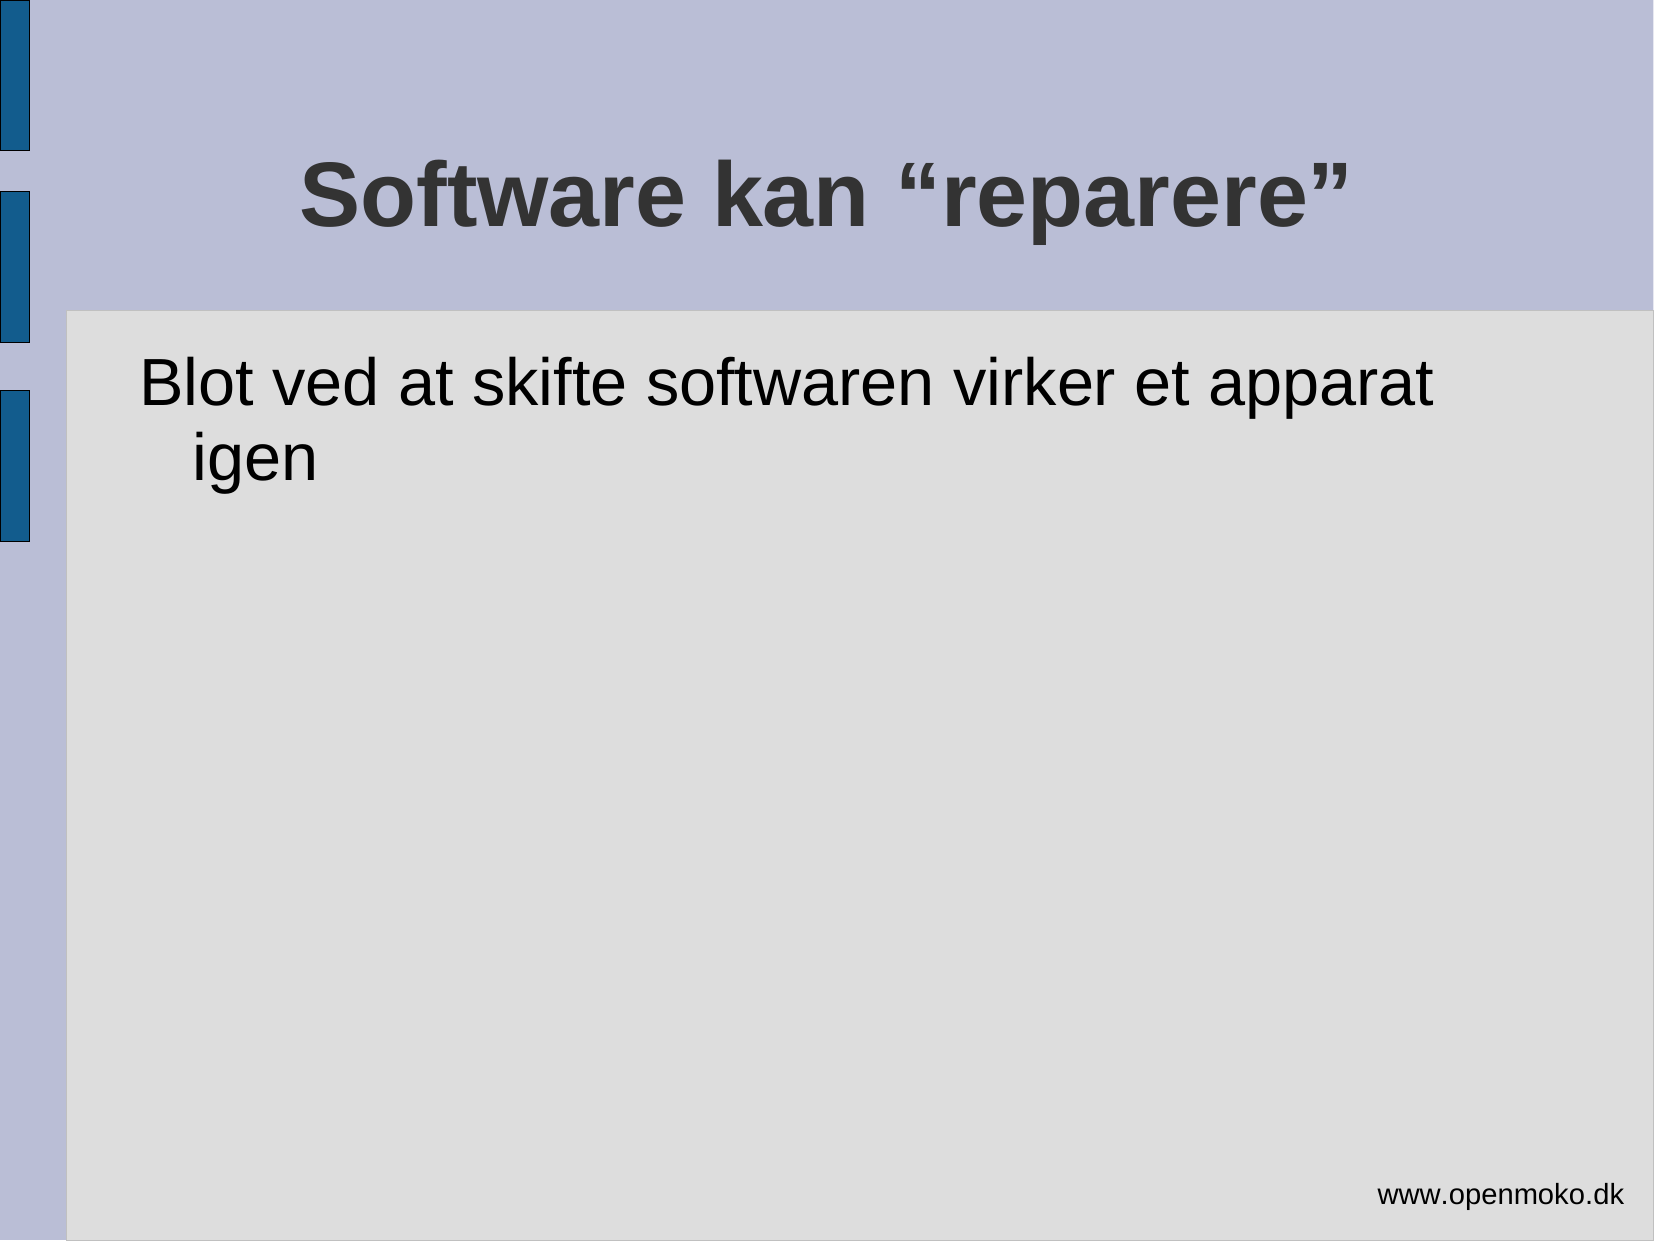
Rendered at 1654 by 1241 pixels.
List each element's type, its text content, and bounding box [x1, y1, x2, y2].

title Software kan “reparere” [121, 91, 1534, 299]
list Blot ved at skifte softwaren virker et apparat igen [121, 344, 1534, 1127]
